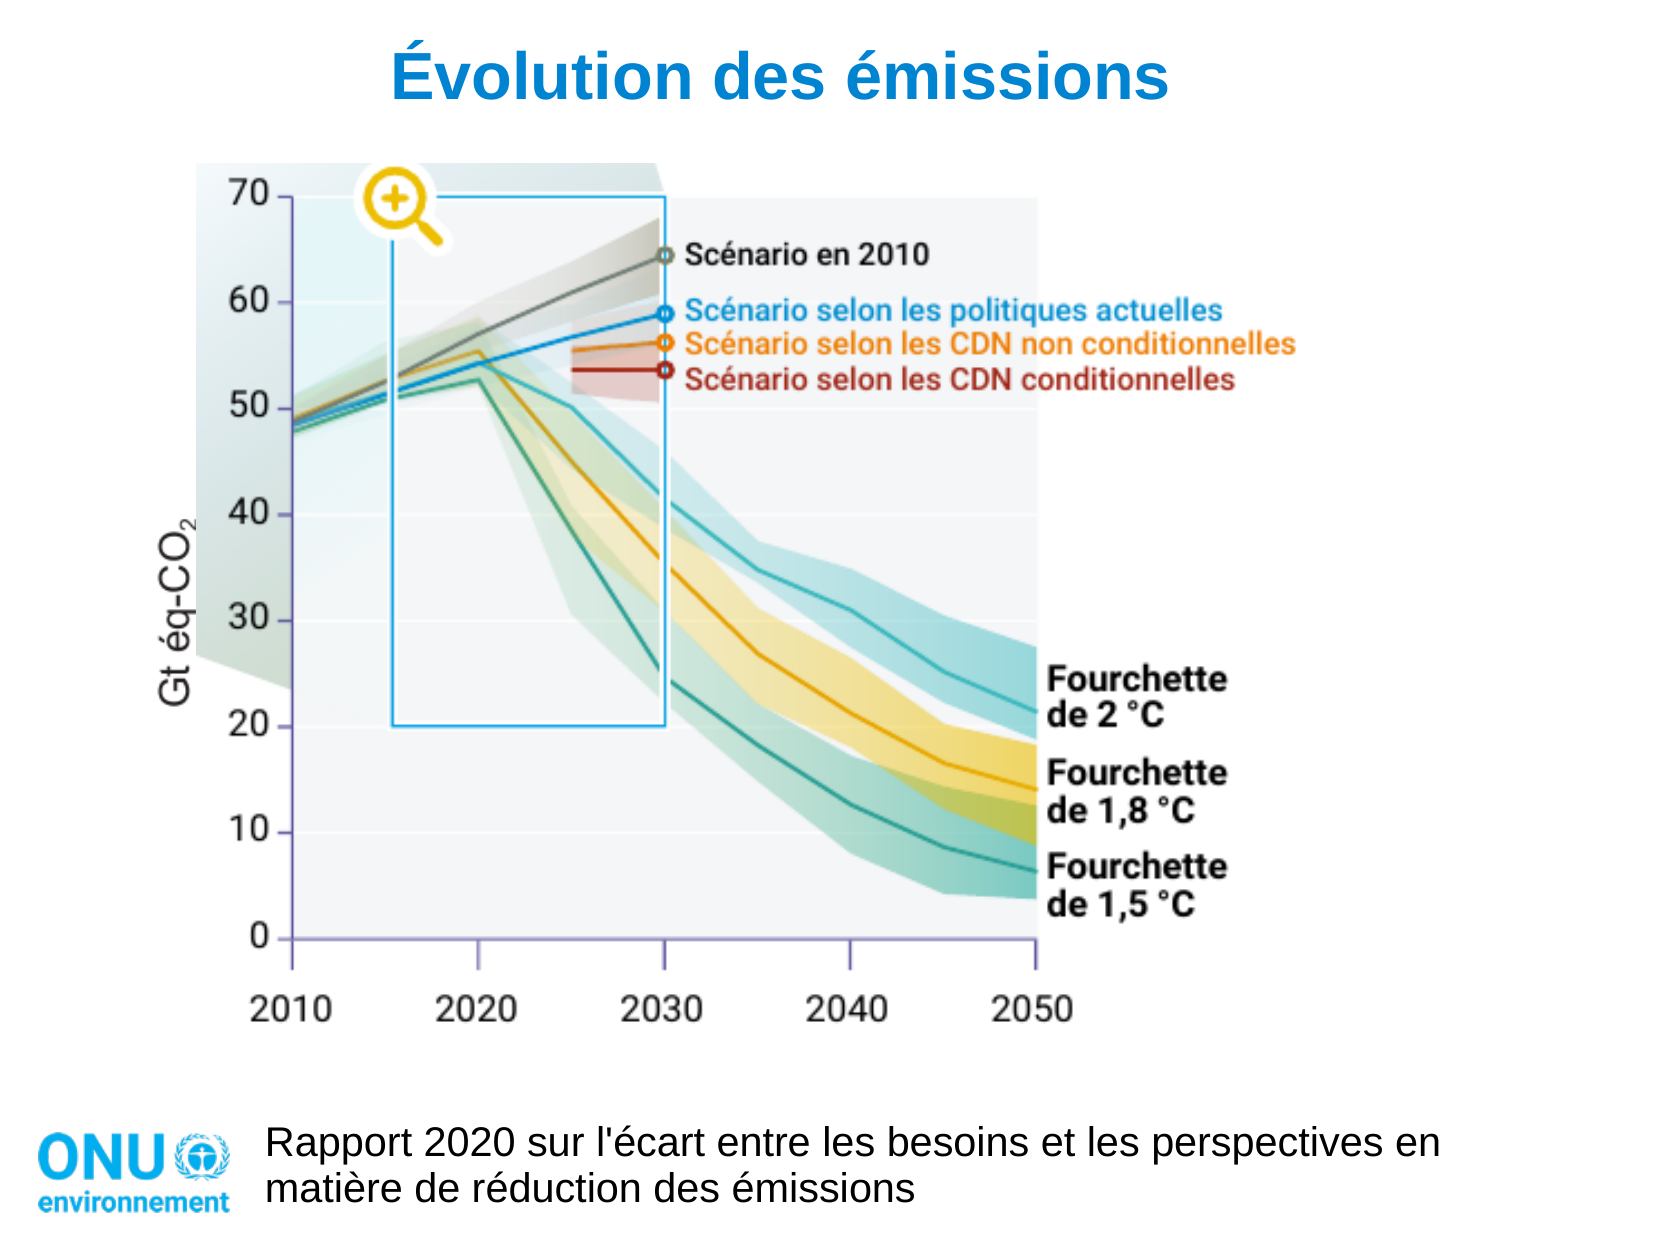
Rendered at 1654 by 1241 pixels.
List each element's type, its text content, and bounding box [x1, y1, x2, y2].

text_box Rapport 2020 sur l'écart entre les besoins et les perspectives en matière de réduction des émissions [250, 1111, 1583, 1221]
text_box Évolution des émissions [155, 31, 1407, 130]
picture [144, 163, 1307, 1051]
picture [37, 1122, 231, 1227]
